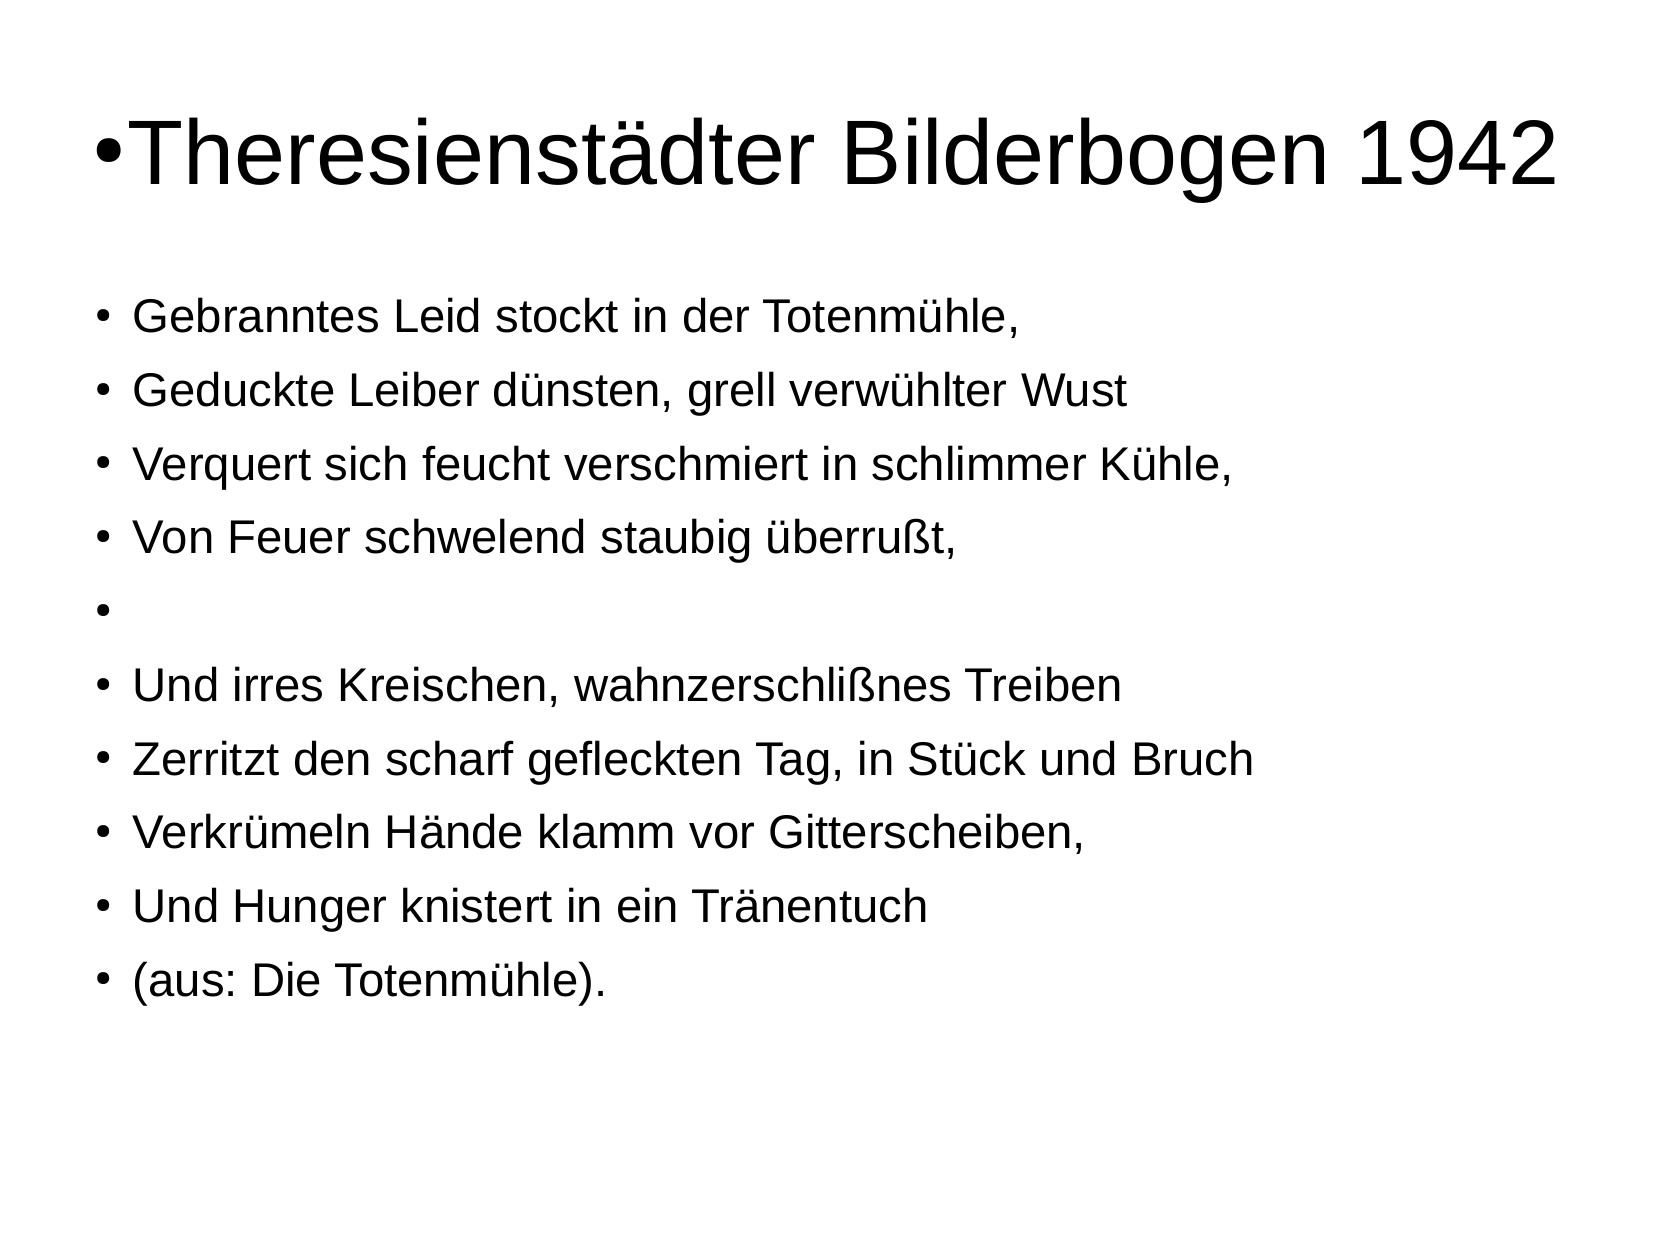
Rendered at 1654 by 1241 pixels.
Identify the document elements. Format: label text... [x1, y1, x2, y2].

list Gebranntes Leid stockt in der Totenmühle, Geduckte Leiber dünsten, grell verwühlter Wust Verquert sich feucht verschmiert in schlimmer Kühle, Von Feuer schwelend staubig überrußt, Und irres Kreischen, wahnzerschlißnes Treiben Zerritzt den scharf gefleckten Tag, in Stück und Bruch Verkrümeln Hände klamm vor Gitterscheiben, Und Hunger knistert in ein Tränentuch (aus: Die Totenmühle). [82, 290, 1571, 1010]
title Theresienstädter Bilderbogen 1942 [82, 49, 1571, 257]
